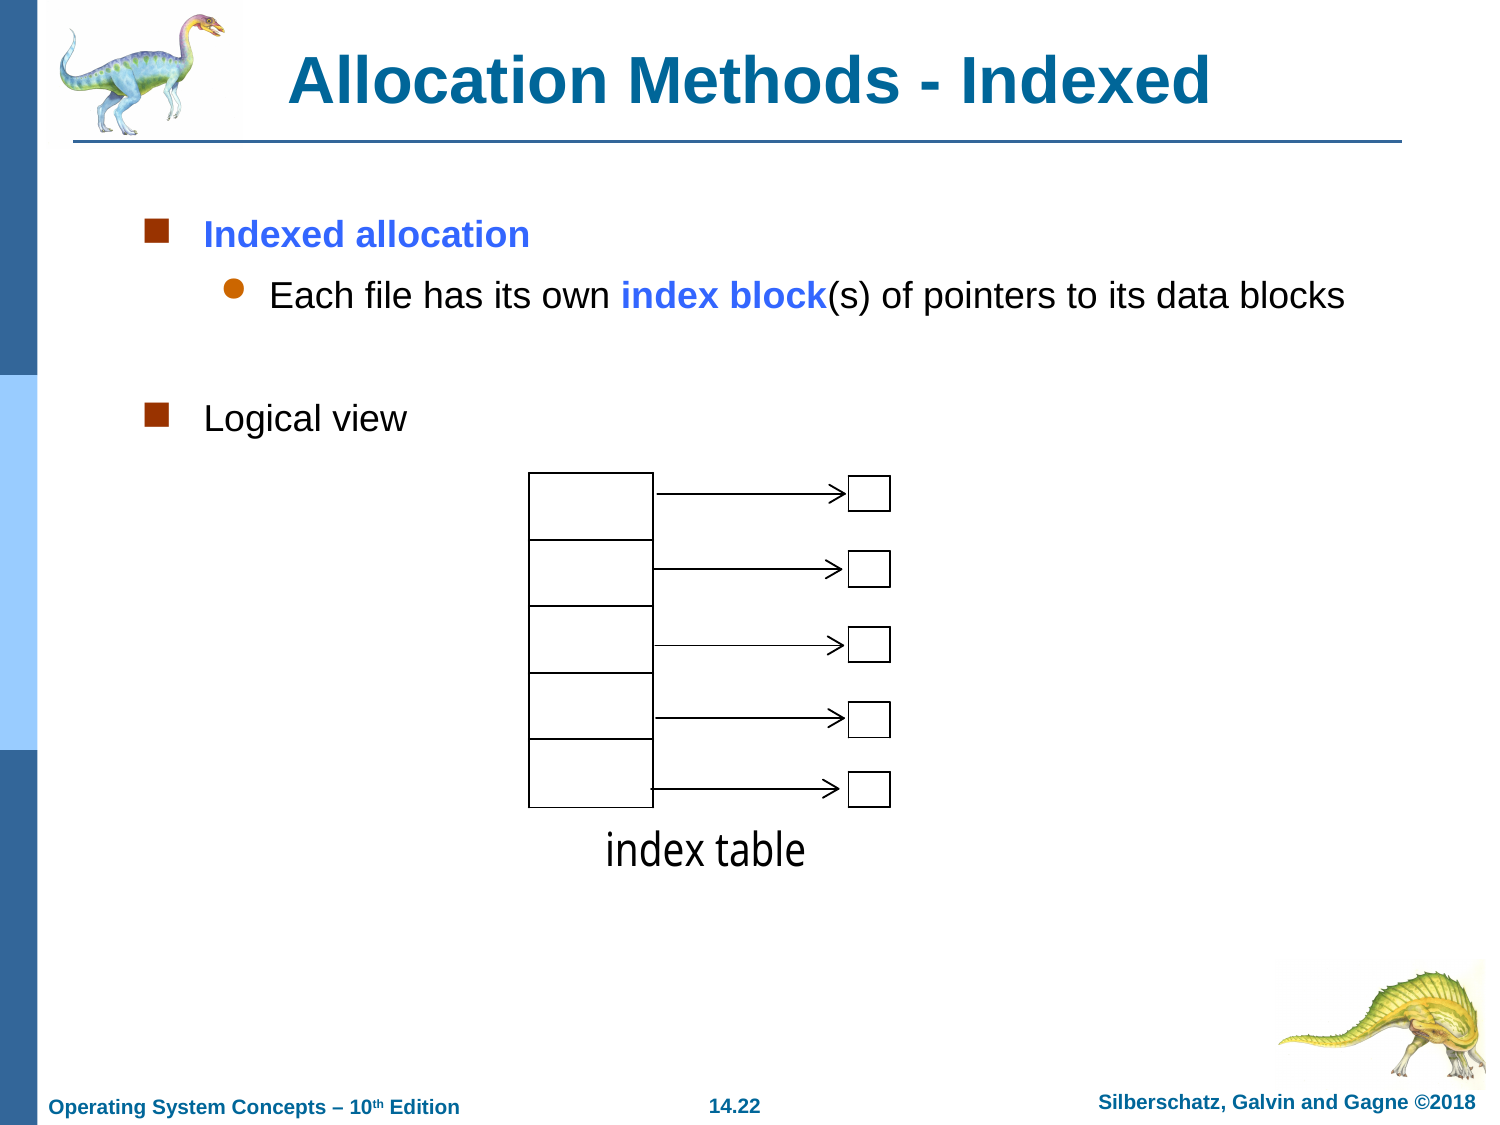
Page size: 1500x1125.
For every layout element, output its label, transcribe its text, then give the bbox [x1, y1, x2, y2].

picture [1415, 1094, 1423, 1099]
picture [524, 466, 900, 875]
list Indexed allocation Each file has its own index block(s) of pointers to its data blocks Logical view [132, 202, 1483, 946]
picture [46, 0, 243, 149]
title Allocation Methods - Indexed [75, 29, 1426, 125]
picture [1275, 959, 1486, 1090]
